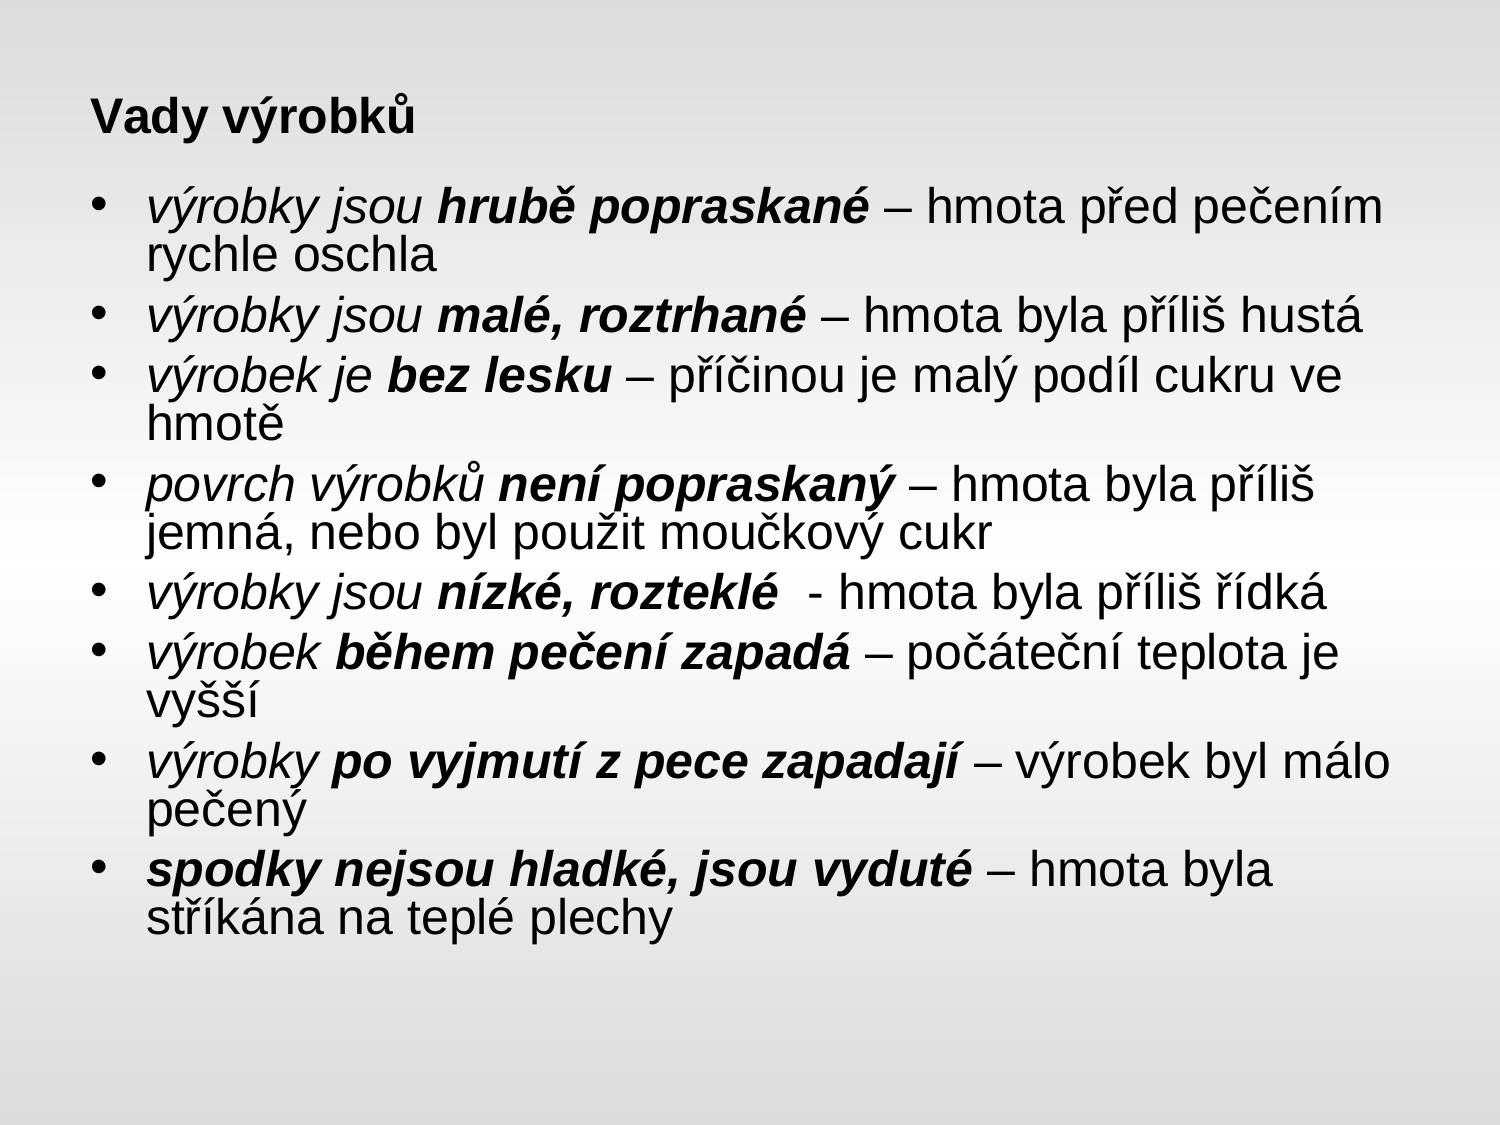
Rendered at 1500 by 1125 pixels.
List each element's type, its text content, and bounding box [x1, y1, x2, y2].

list Vady výrobků výrobky jsou hrubě popraskané – hmota před pečením rychle oschla výrobky jsou malé, roztrhané – hmota byla příliš hustá výrobek je bez lesku – příčinou je malý podíl cukru ve hmotě povrch výrobků není popraskaný – hmota byla příliš jemná, nebo byl použit moučkový cukr výrobky jsou nízké, rozteklé - hmota byla příliš řídká výrobek během pečení zapadá – počáteční teplota je vyšší výrobky po vyjmutí z pece zapadají – výrobek byl málo pečený spodky nejsou hladké, jsou vyduté – hmota byla stříkána na teplé plechy [75, 87, 1426, 1005]
